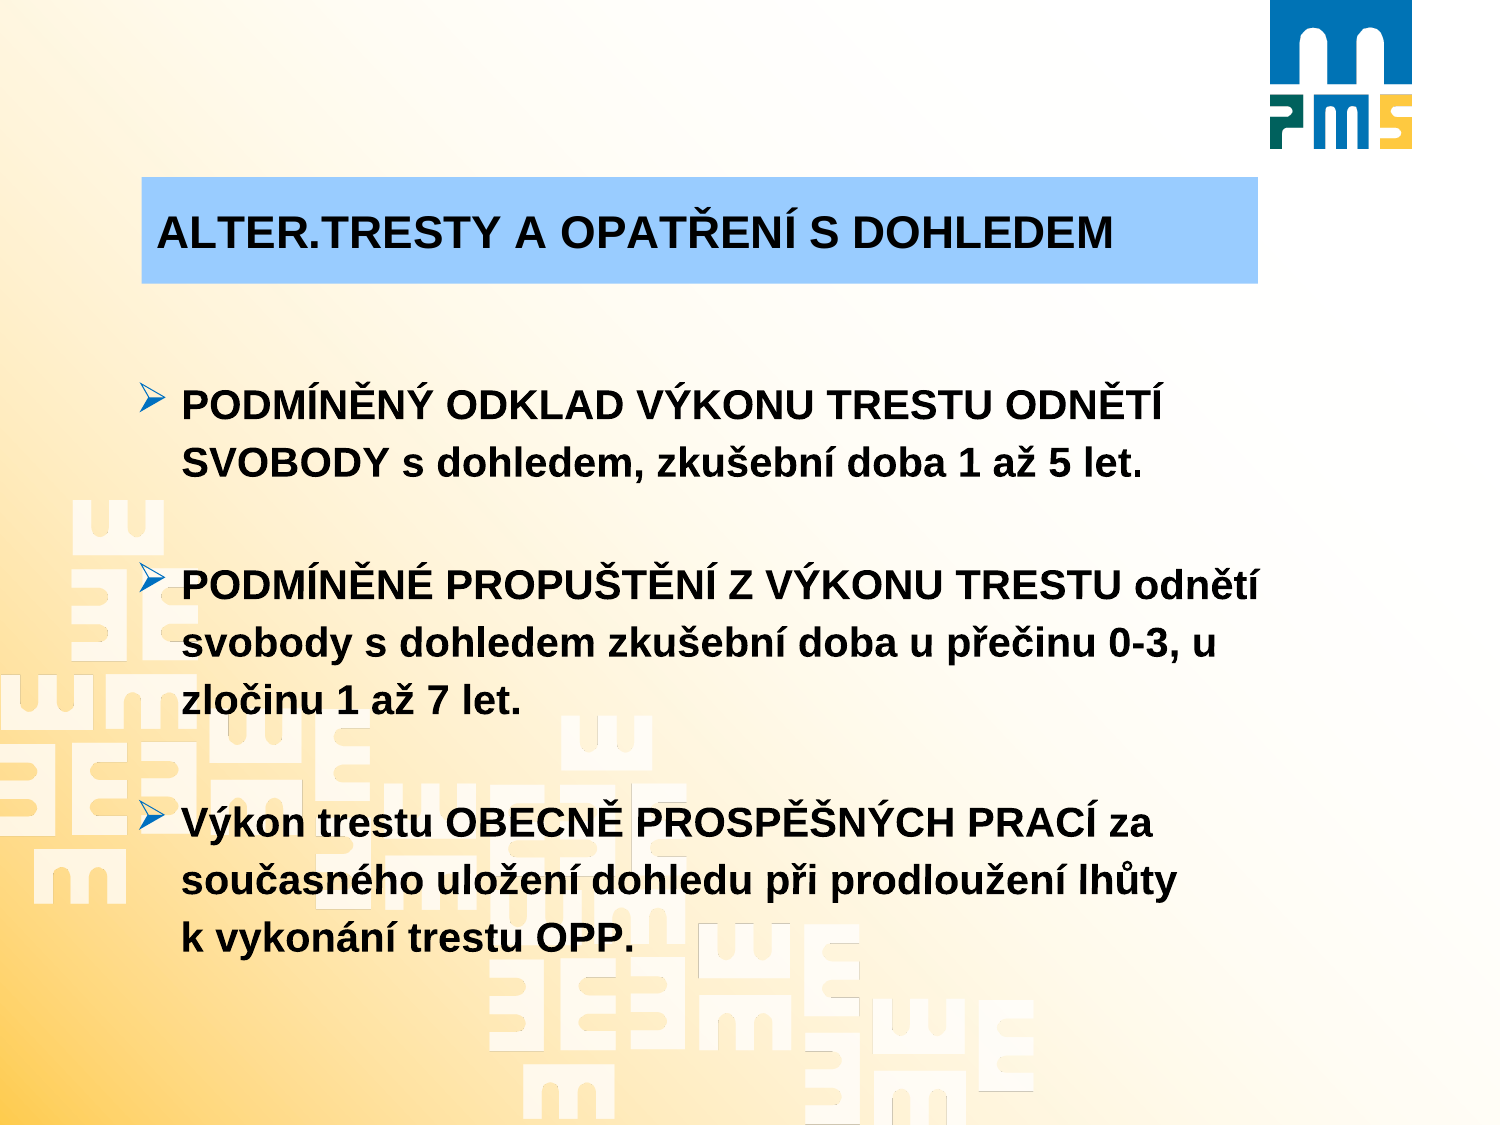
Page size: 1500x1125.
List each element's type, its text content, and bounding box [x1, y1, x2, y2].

text_box PODMÍNĚNÝ ODKLAD VÝKONU TRESTU ODNĚTÍ SVOBODY s dohledem, zkušební doba 1 až 5 let. PODMÍNĚNÉ PROPUŠTĚNÍ Z VÝKONU TRESTU odnětí svobody s dohledem zkušební doba u přečinu 0-3, u zločinu 1 až 7 let. Výkon trestu OBECNĚ PROSPĚŠNÝCH PRACÍ za současného uložení dohledu při prodloužení lhůty k vykonání trestu OPP. [88, 207, 1366, 1059]
picture [0, 0, 1500, 1125]
title ALTER.TRESTY A OPATŘENÍ S DOHLEDEM [141, 177, 1258, 284]
